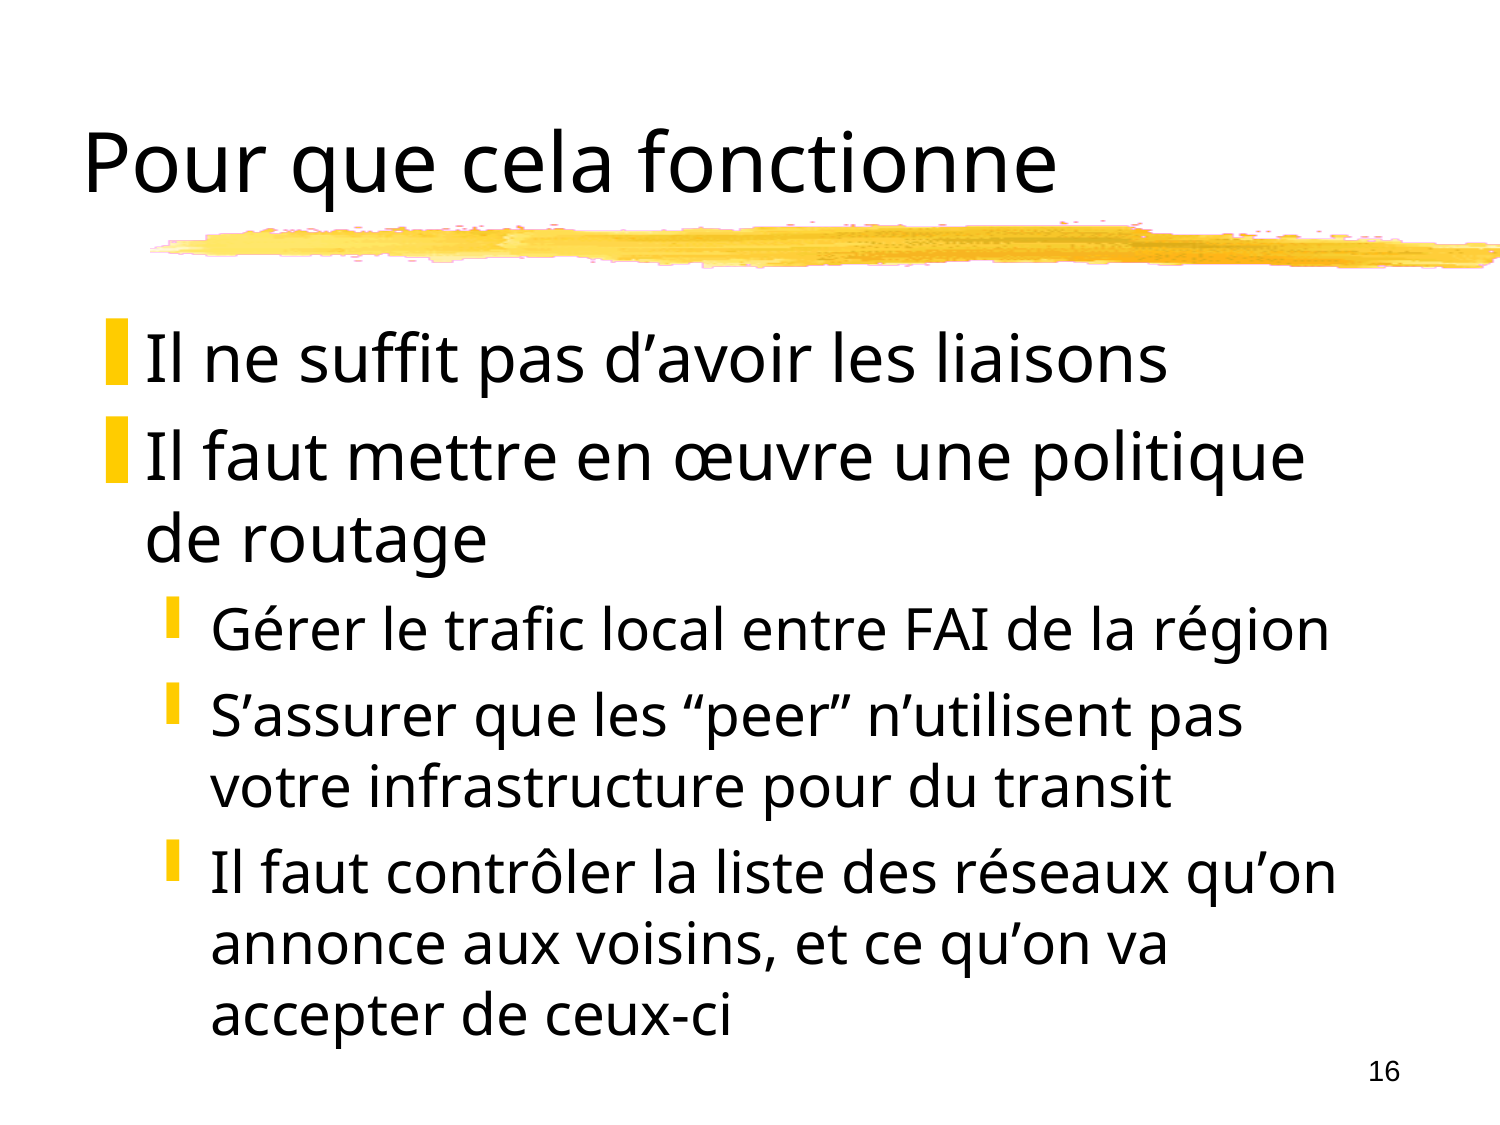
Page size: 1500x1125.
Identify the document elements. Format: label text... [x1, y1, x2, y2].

picture [150, 215, 1500, 279]
title Pour que cela fonctionne [66, 37, 1342, 225]
list Il ne suffit pas d’avoir les liaisons Il faut mettre en œuvre une politique de routage Gérer le trafic local entre FAI de la région S’assurer que les “peer” n’utilisent pas votre infrastructure pour du transit Il faut contrôler la liste des réseaux qu’on annonce aux voisins, et ce qu’on va accepter de ceux-ci [74, 309, 1417, 1042]
